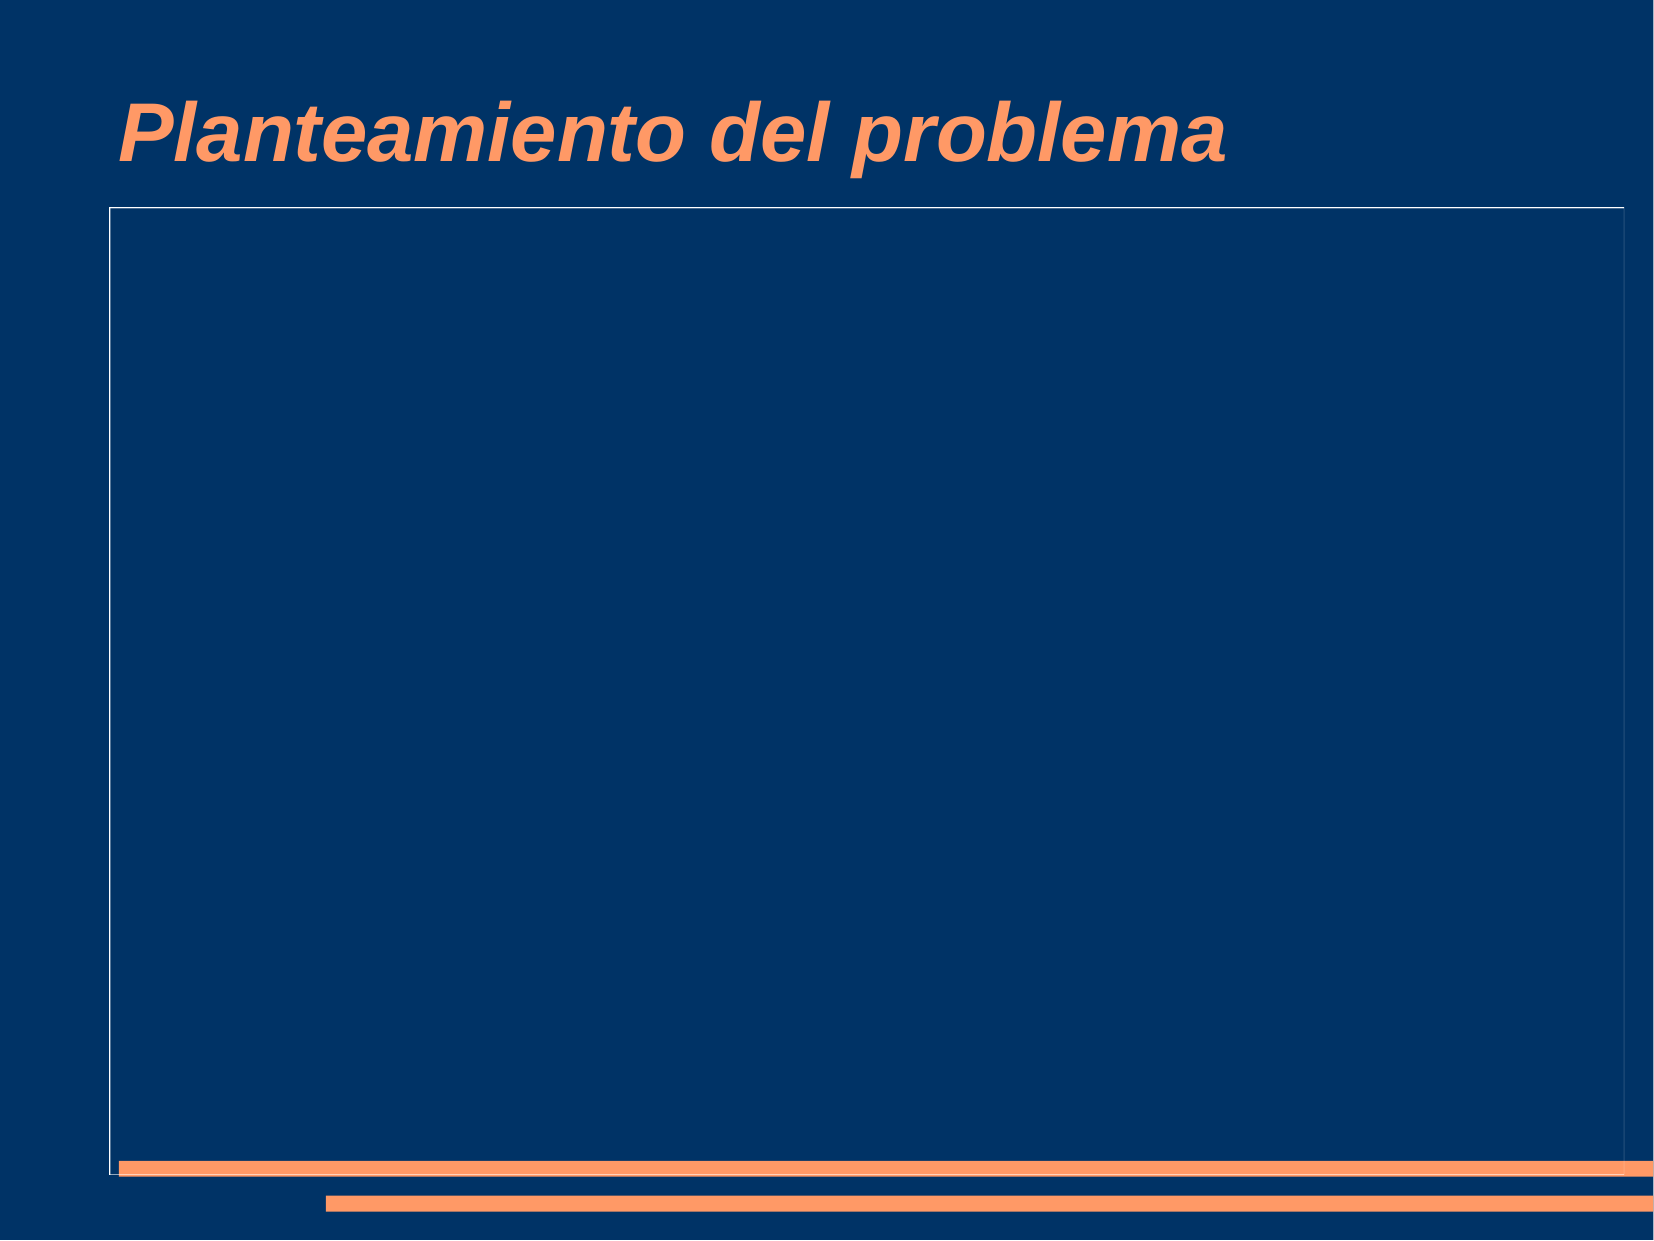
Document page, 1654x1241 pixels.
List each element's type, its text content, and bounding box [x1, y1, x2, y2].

title Planteamiento del problema [118, 29, 1531, 206]
picture [107, 206, 1625, 1175]
